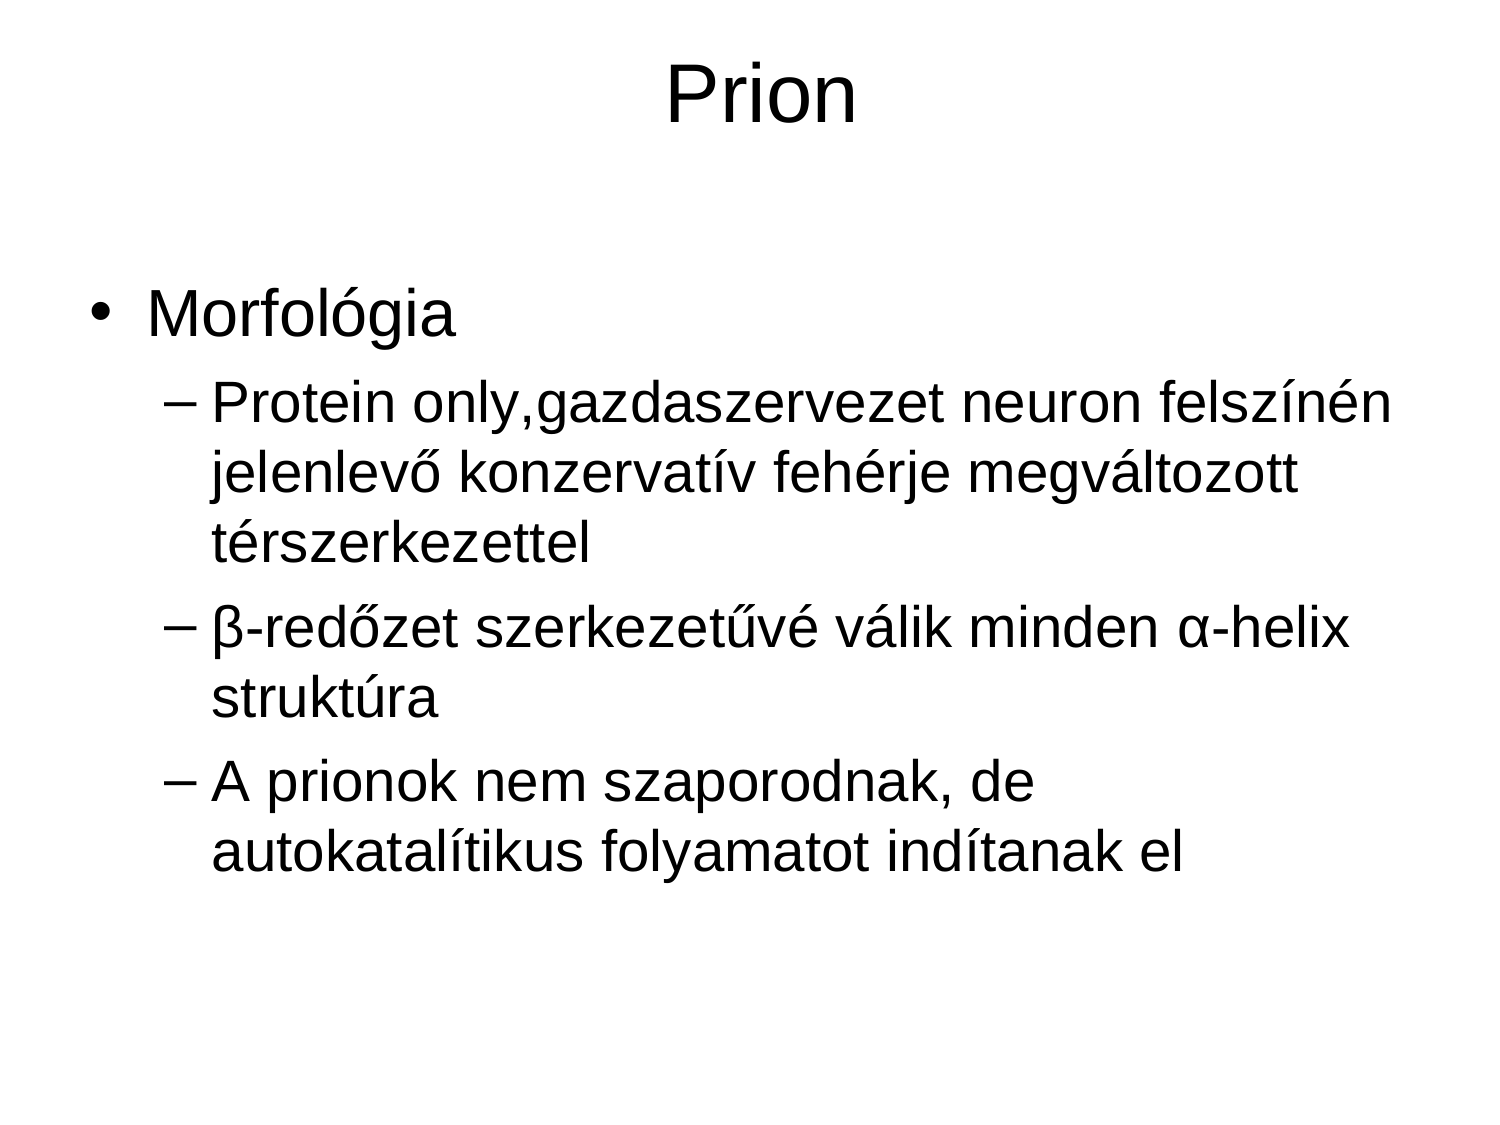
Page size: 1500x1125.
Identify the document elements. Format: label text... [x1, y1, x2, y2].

title Prion [75, 31, 1426, 247]
list Morfológia Protein only,gazdaszervezet neuron felszínén jelenlevő konzervatív fehérje megváltozott térszerkezettel β-redőzet szerkezetűvé válik minden α-helix struktúra A prionok nem szaporodnak, de autokatalítikus folyamatot indítanak el [75, 262, 1426, 1005]
